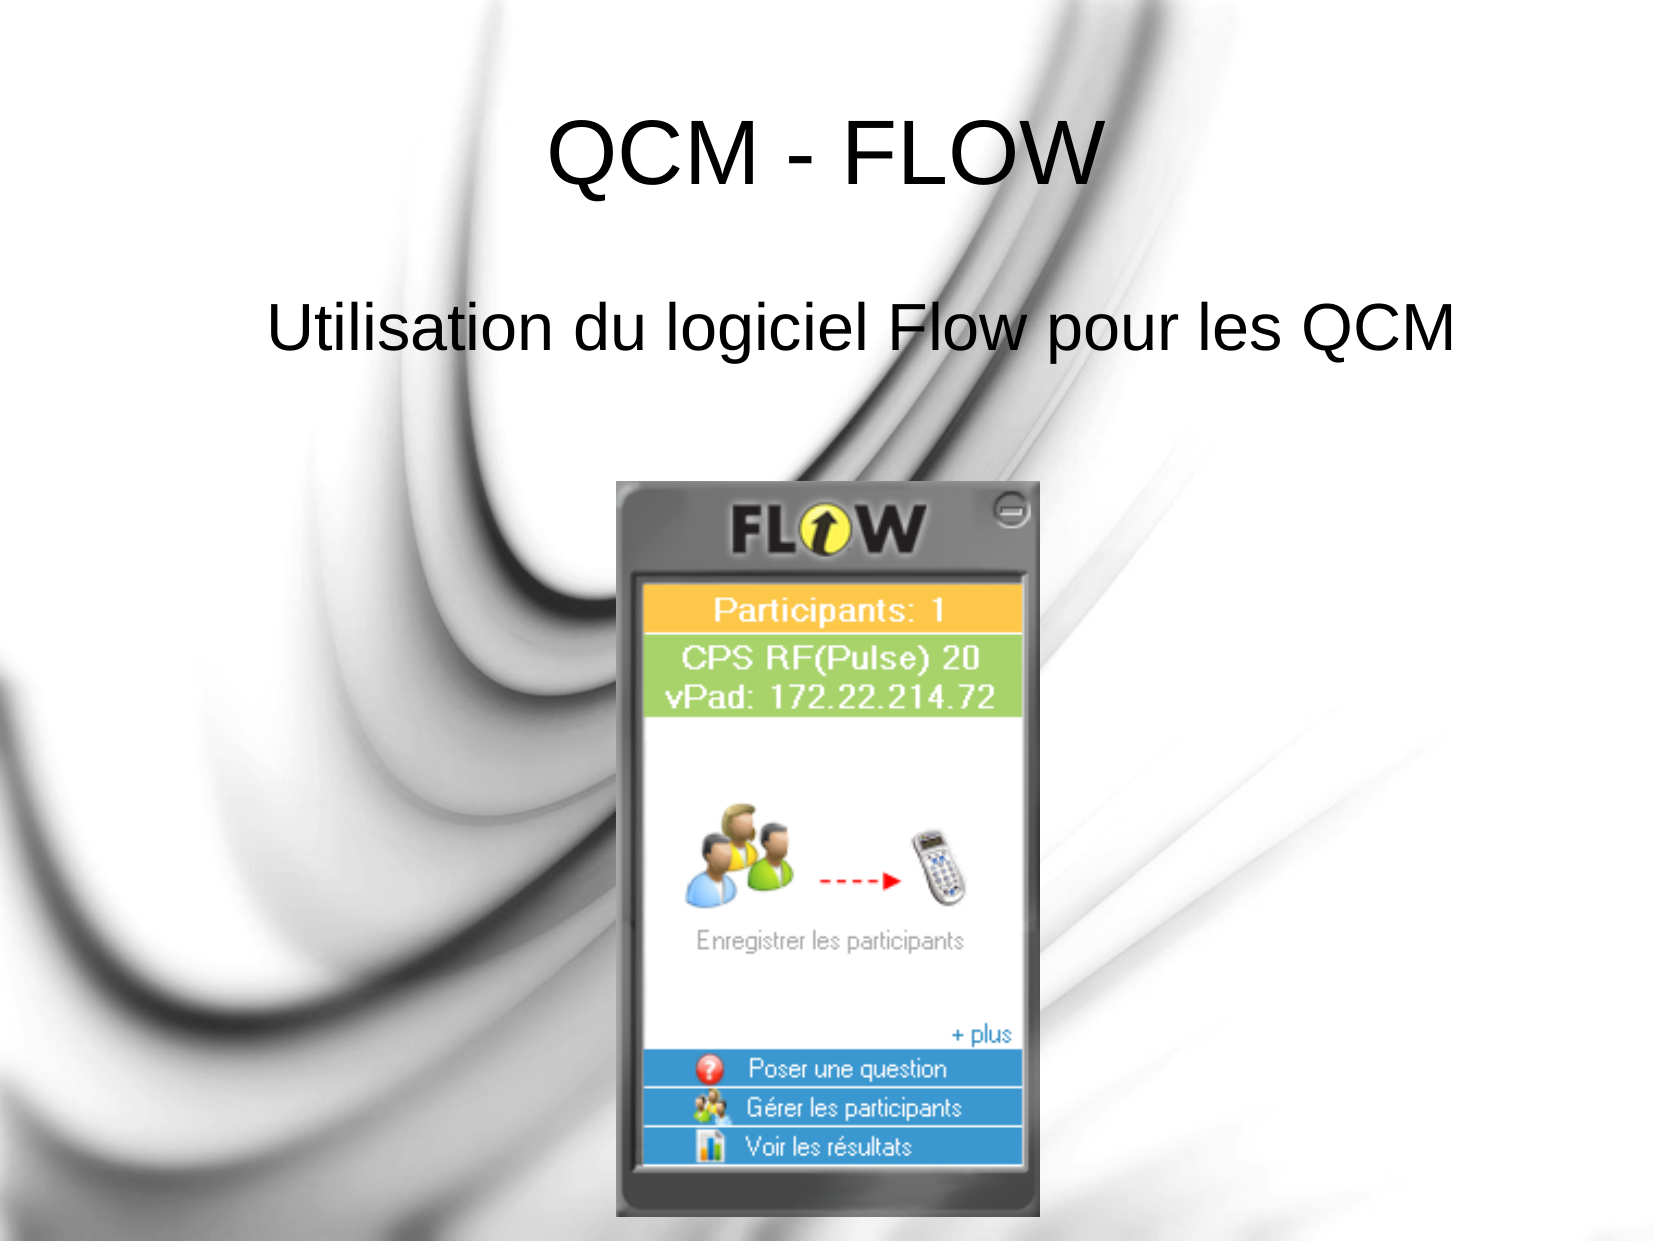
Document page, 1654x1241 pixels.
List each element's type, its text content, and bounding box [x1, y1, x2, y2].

picture [0, 0, 1654, 1241]
title QCM - FLOW [82, 49, 1571, 257]
list Utilisation du logiciel Flow pour les QCM [82, 290, 1571, 1109]
